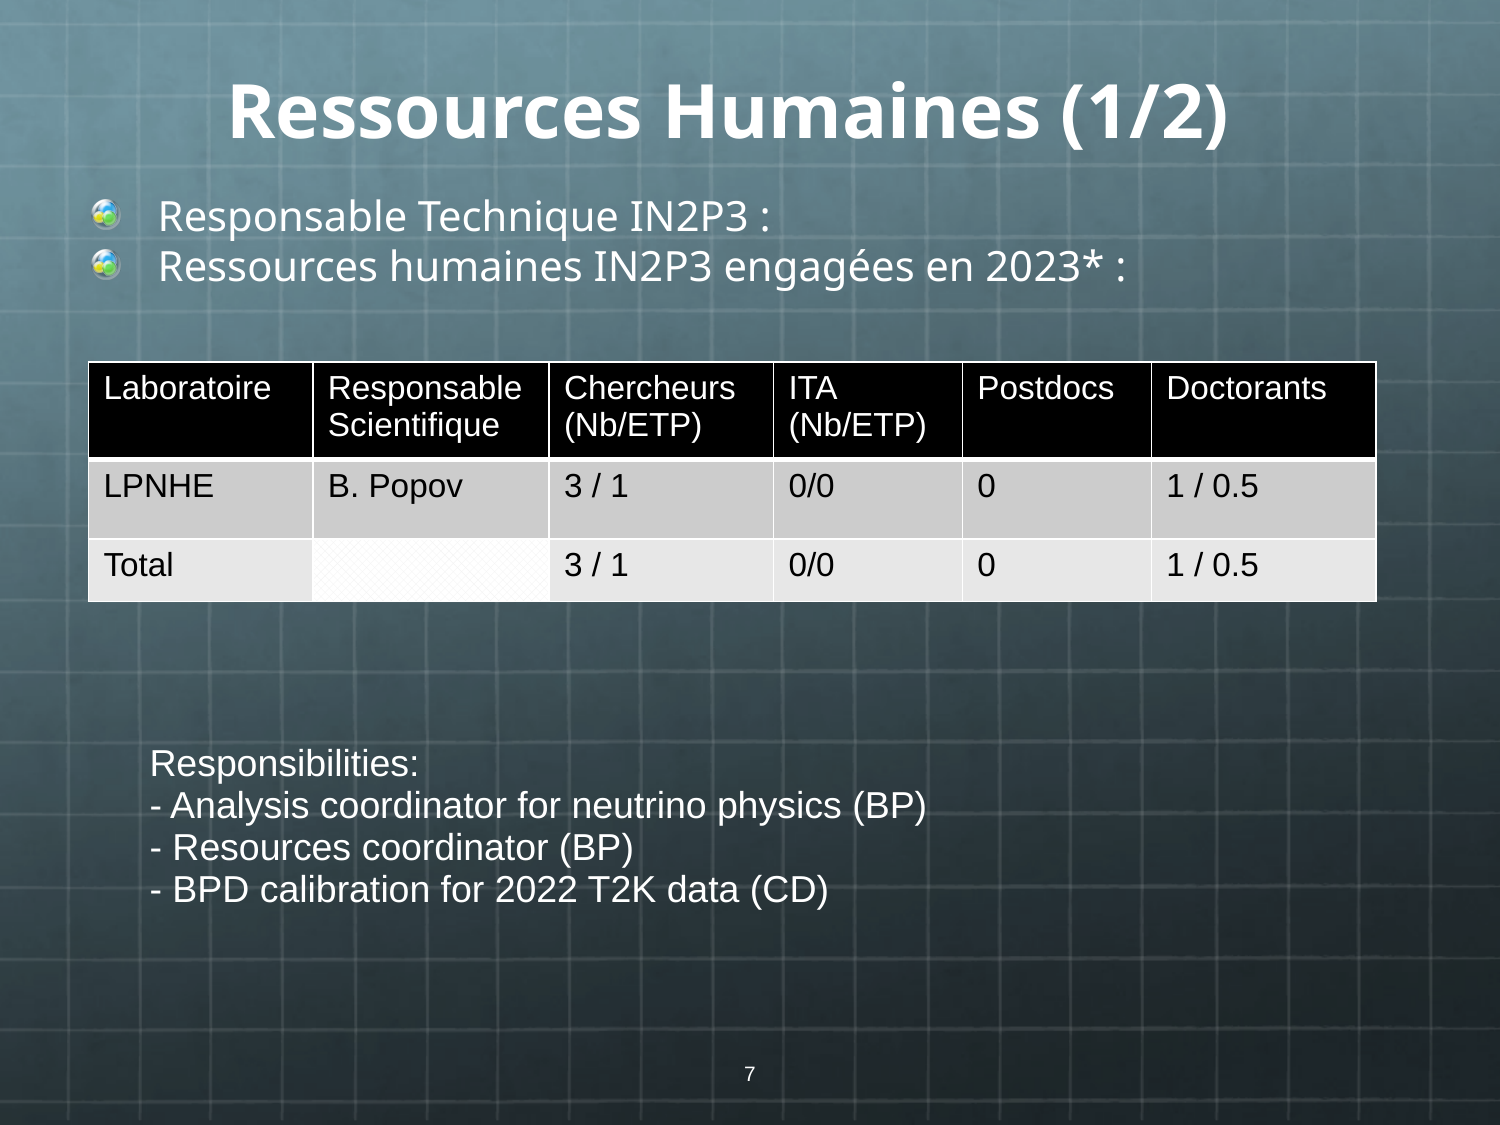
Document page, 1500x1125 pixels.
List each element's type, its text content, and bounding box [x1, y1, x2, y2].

text_box Responsibilities: - Analysis coordinator for neutrino physics (BP) - Resources coordinator (BP) - BPD calibration for 2022 T2K data (CD) [134, 735, 943, 918]
table_header Laboratoire [89, 363, 312, 457]
table_cell LPNHE [89, 462, 312, 538]
table_cell [314, 540, 548, 601]
table_cell 0 [963, 462, 1151, 538]
table_cell 1 / 0.5 [1152, 540, 1375, 601]
table_cell 0 [963, 540, 1151, 601]
table_header Responsable Scientifique [314, 363, 548, 457]
table_header Postdocs [963, 363, 1151, 457]
table_cell 3 / 1 [550, 540, 773, 601]
table_cell 1 / 0.5 [1152, 462, 1375, 538]
text_box Responsable Technique IN2P3 : Ressources humaines IN2P3 engagées en 2023* : * Renseignées dans ISIS par les directions des laboratoires concernés [76, 137, 1424, 1023]
table_cell 0/0 [774, 462, 962, 538]
table_header ITA (Nb/ETP) [774, 363, 962, 457]
table_header Doctorants [1152, 363, 1375, 457]
table_cell B. Popov [314, 462, 548, 538]
table_cell Total [89, 540, 312, 601]
table_cell 3 / 1 [550, 462, 773, 538]
text_box <number> [687, 1042, 813, 1103]
picture [0, 0, 1500, 1125]
table_header Chercheurs (Nb/ETP) [550, 363, 773, 457]
table_cell 0/0 [774, 540, 962, 601]
text_box Ressources Humaines (1/2) [53, 32, 1403, 185]
